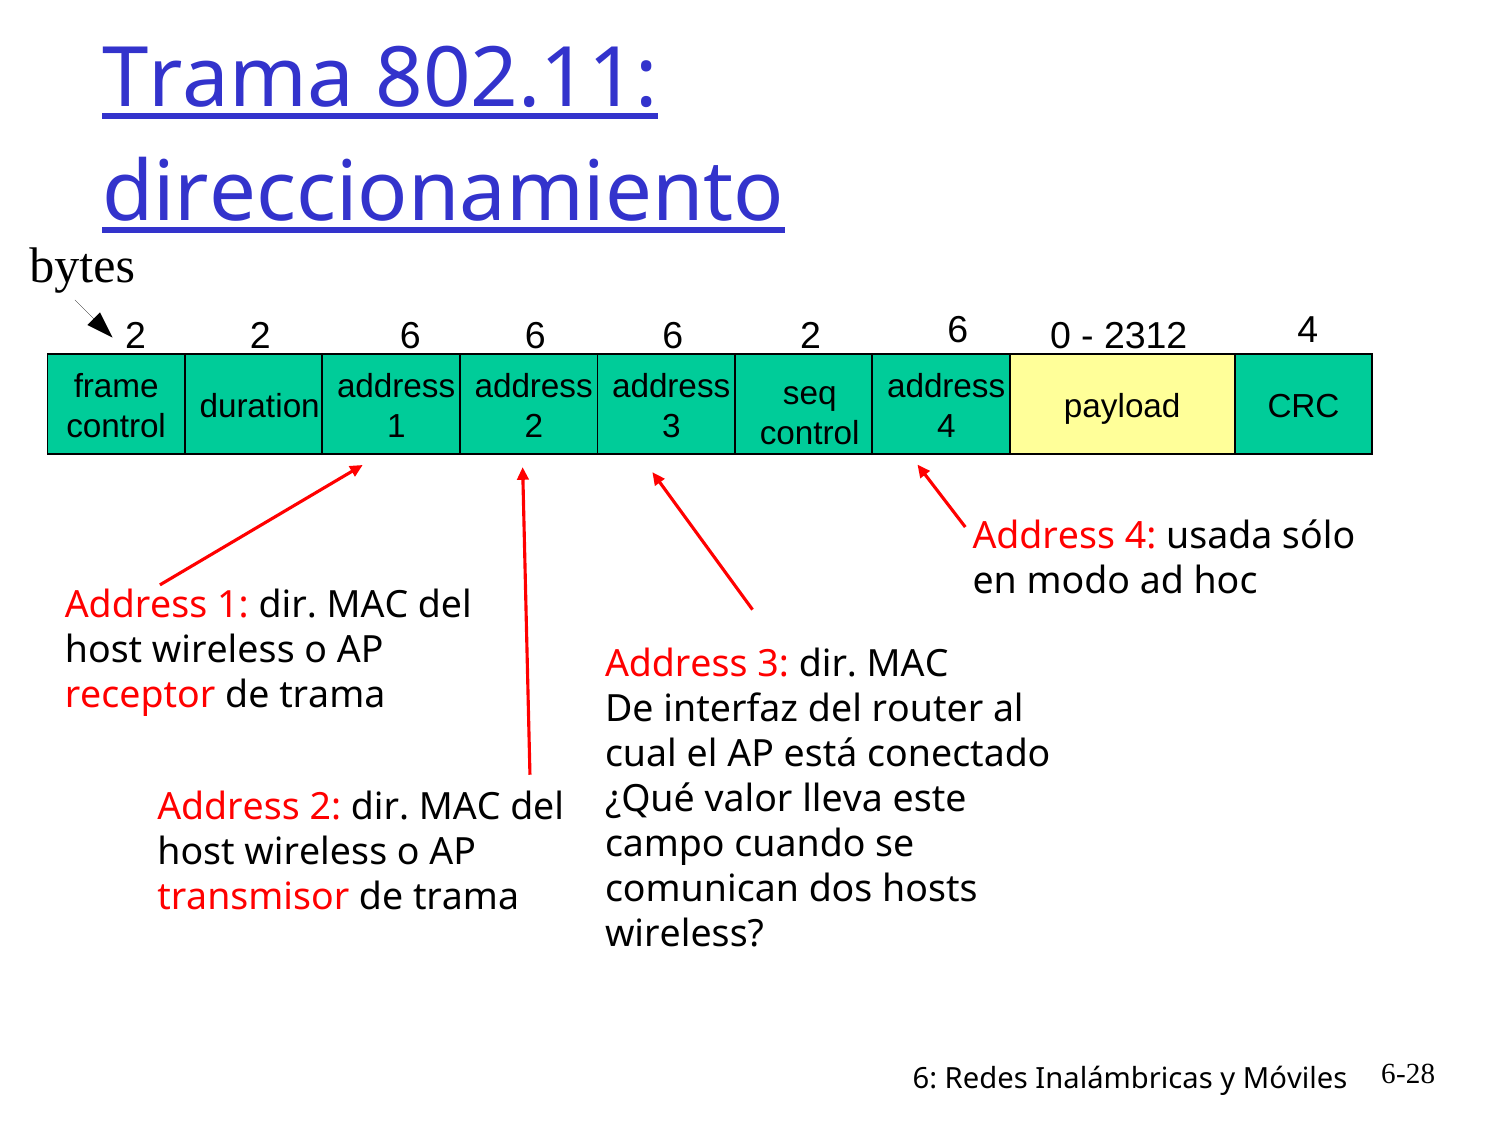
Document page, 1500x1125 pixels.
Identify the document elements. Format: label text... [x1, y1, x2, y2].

text_box 6 [510, 303, 561, 365]
text_box bytes [14, 225, 151, 300]
text_box seq control [744, 363, 875, 460]
text_box 6 [932, 297, 983, 358]
text_box 2 [110, 303, 161, 365]
text_box 6 [647, 303, 699, 365]
text_box 0 - 2312 [1035, 303, 1203, 365]
text_box Address 1: dir. MAC del host wireless o AP receptor de trama [50, 571, 497, 723]
text_box duration [184, 353, 322, 454]
text_box Address 4: usada sólo en modo ad hoc [957, 503, 1386, 610]
text_box Address 2: dir. MAC del host wireless o AP transmisor de trama [142, 774, 580, 925]
text_box 2 [785, 303, 836, 363]
text_box address 1 [322, 353, 459, 454]
text_box 2 [235, 303, 286, 365]
title Trama 802.11: direccionamiento [87, 26, 1363, 236]
text_box address 3 [597, 353, 734, 454]
text_box CRC [1234, 353, 1373, 454]
text_box 4 [1282, 297, 1333, 358]
text_box address 4 [873, 353, 1009, 454]
text_box address 2 [459, 353, 597, 454]
text_box payload [1009, 353, 1234, 454]
text_box Address 3: dir. MAC De interfaz del router al cual el AP está conectado ¿Qué valor lleva este campo cuando se comunican dos hosts wireless? [590, 631, 1091, 963]
text_box frame control [47, 353, 184, 454]
text_box 6 [385, 303, 436, 365]
